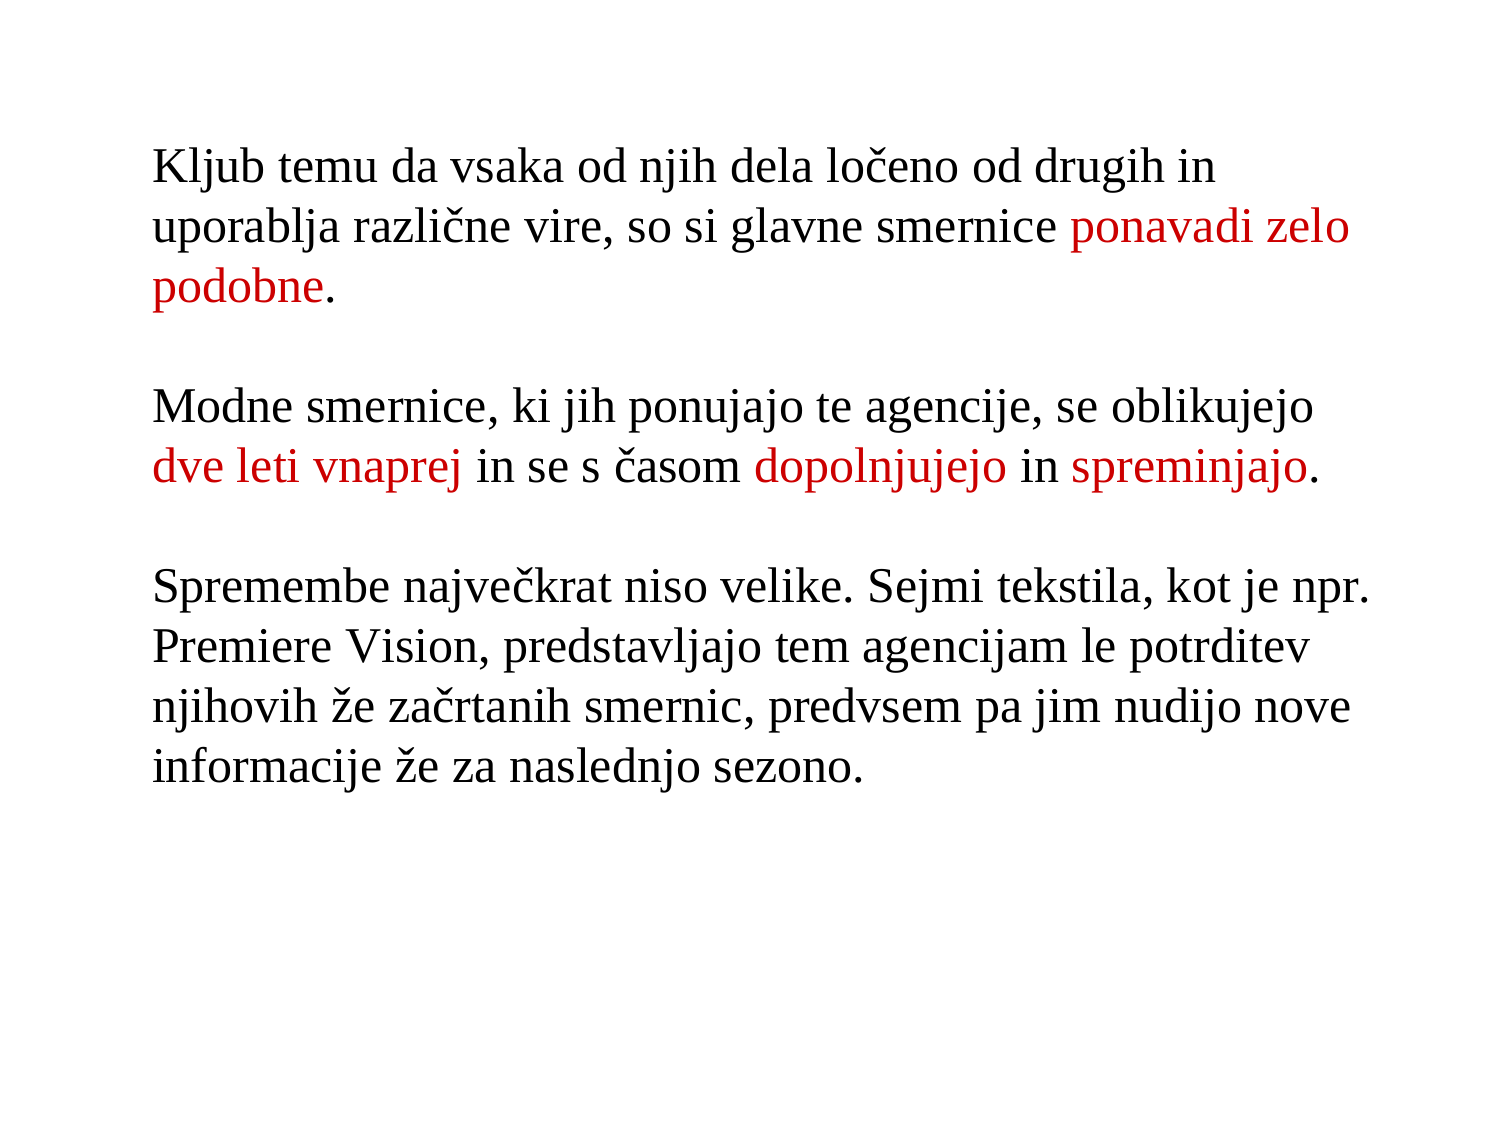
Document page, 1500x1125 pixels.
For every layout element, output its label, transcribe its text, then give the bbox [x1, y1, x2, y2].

text_box Kljub temu da vsaka od njih dela ločeno od drugih in uporablja različne vire, so si glavne smernice ponavadi zelo podobne. Modne smernice, ki jih ponujajo te agencije, se oblikujejo dve leti vnaprej in se s časom dopolnjujejo in spreminjajo. Spremembe največkrat niso velike. Sejmi tekstila, kot je npr. Premiere Vision, predstavljajo tem agencijam le potrditev njihovih že začrtanih smernic, predvsem pa jim nudijo nove informacije že za naslednjo sezono. [137, 124, 1388, 801]
